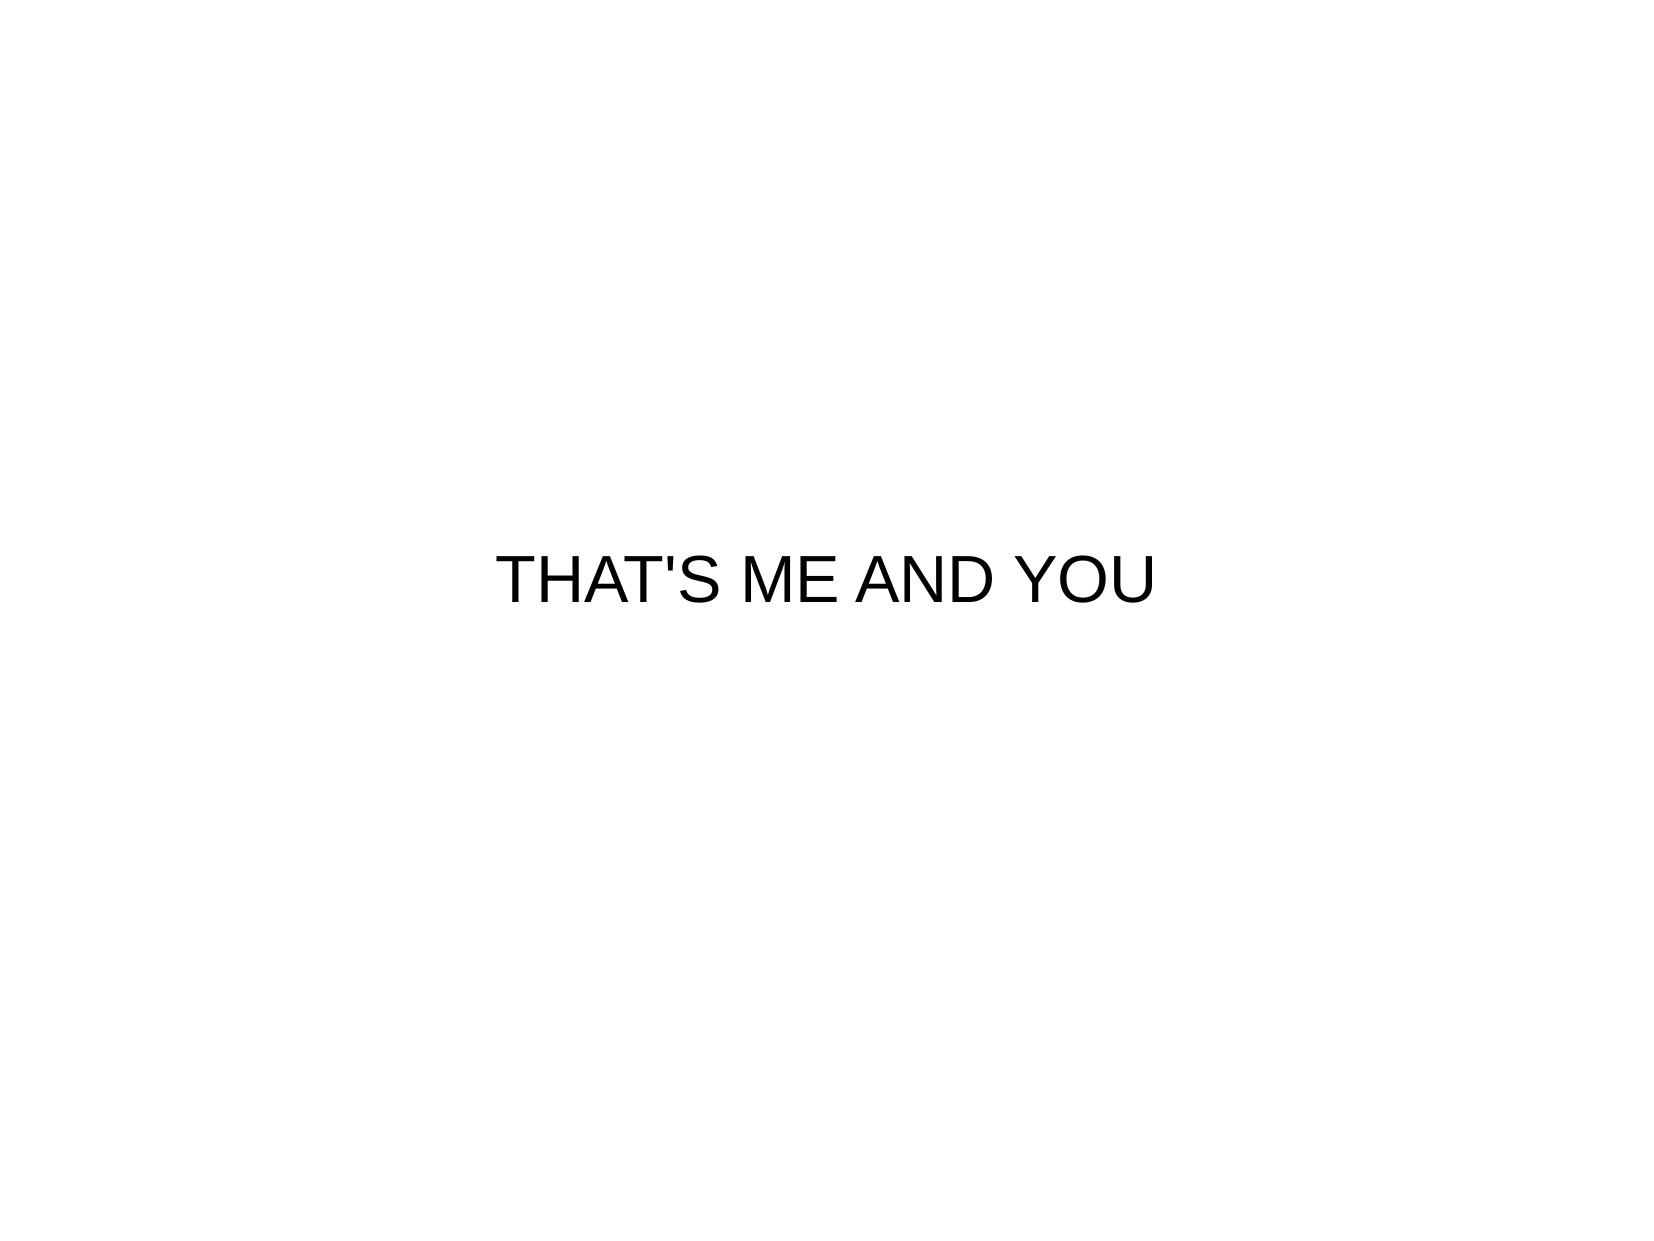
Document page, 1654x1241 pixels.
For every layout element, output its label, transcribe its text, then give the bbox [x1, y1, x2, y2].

subtitle THAT'S ME AND YOU [82, 49, 1571, 1109]
